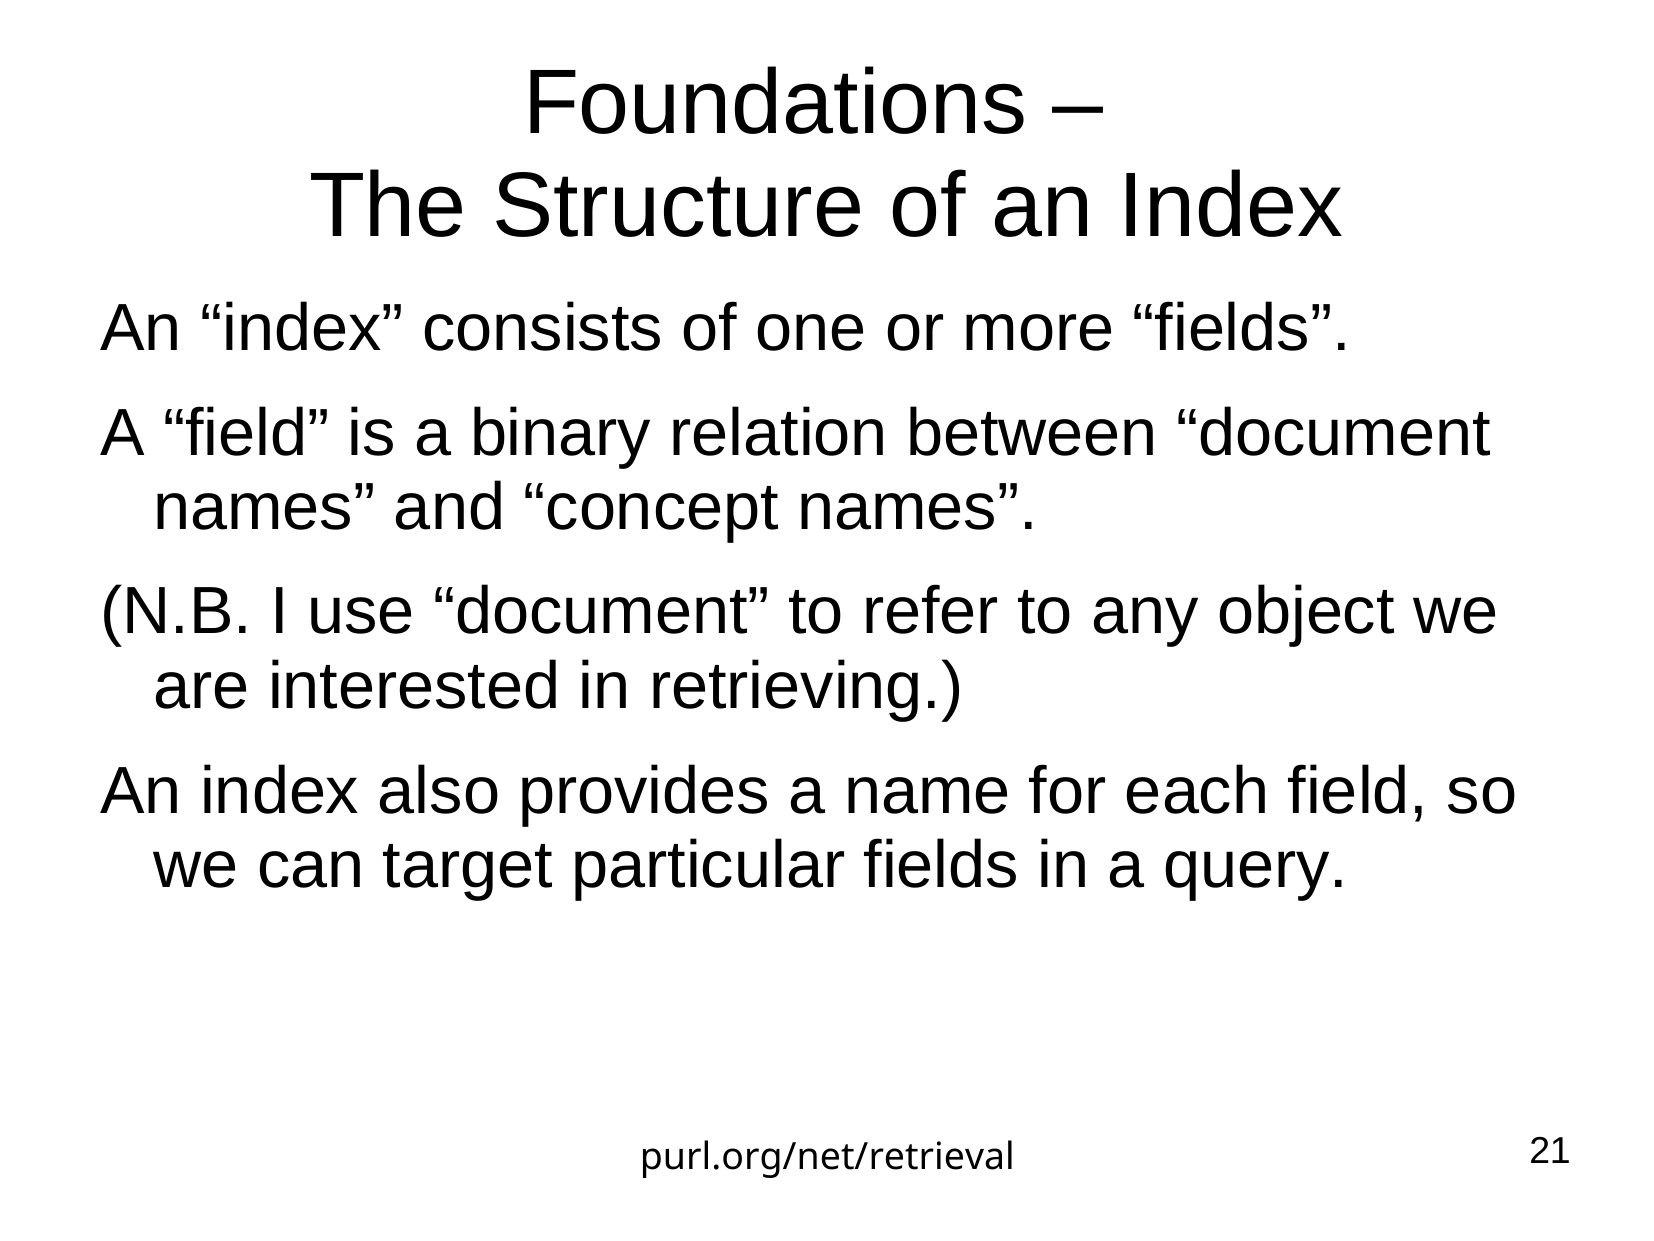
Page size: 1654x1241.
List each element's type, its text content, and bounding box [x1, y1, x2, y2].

list An “index” consists of one or more “fields”. A “field” is a binary relation between “document names” and “concept names”. (N.B. I use “document” to refer to any object we are interested in retrieving.) An index also provides a name for each field, so we can target particular fields in a query. [82, 290, 1571, 1109]
title Foundations – The Structure of an Index [82, 49, 1571, 257]
